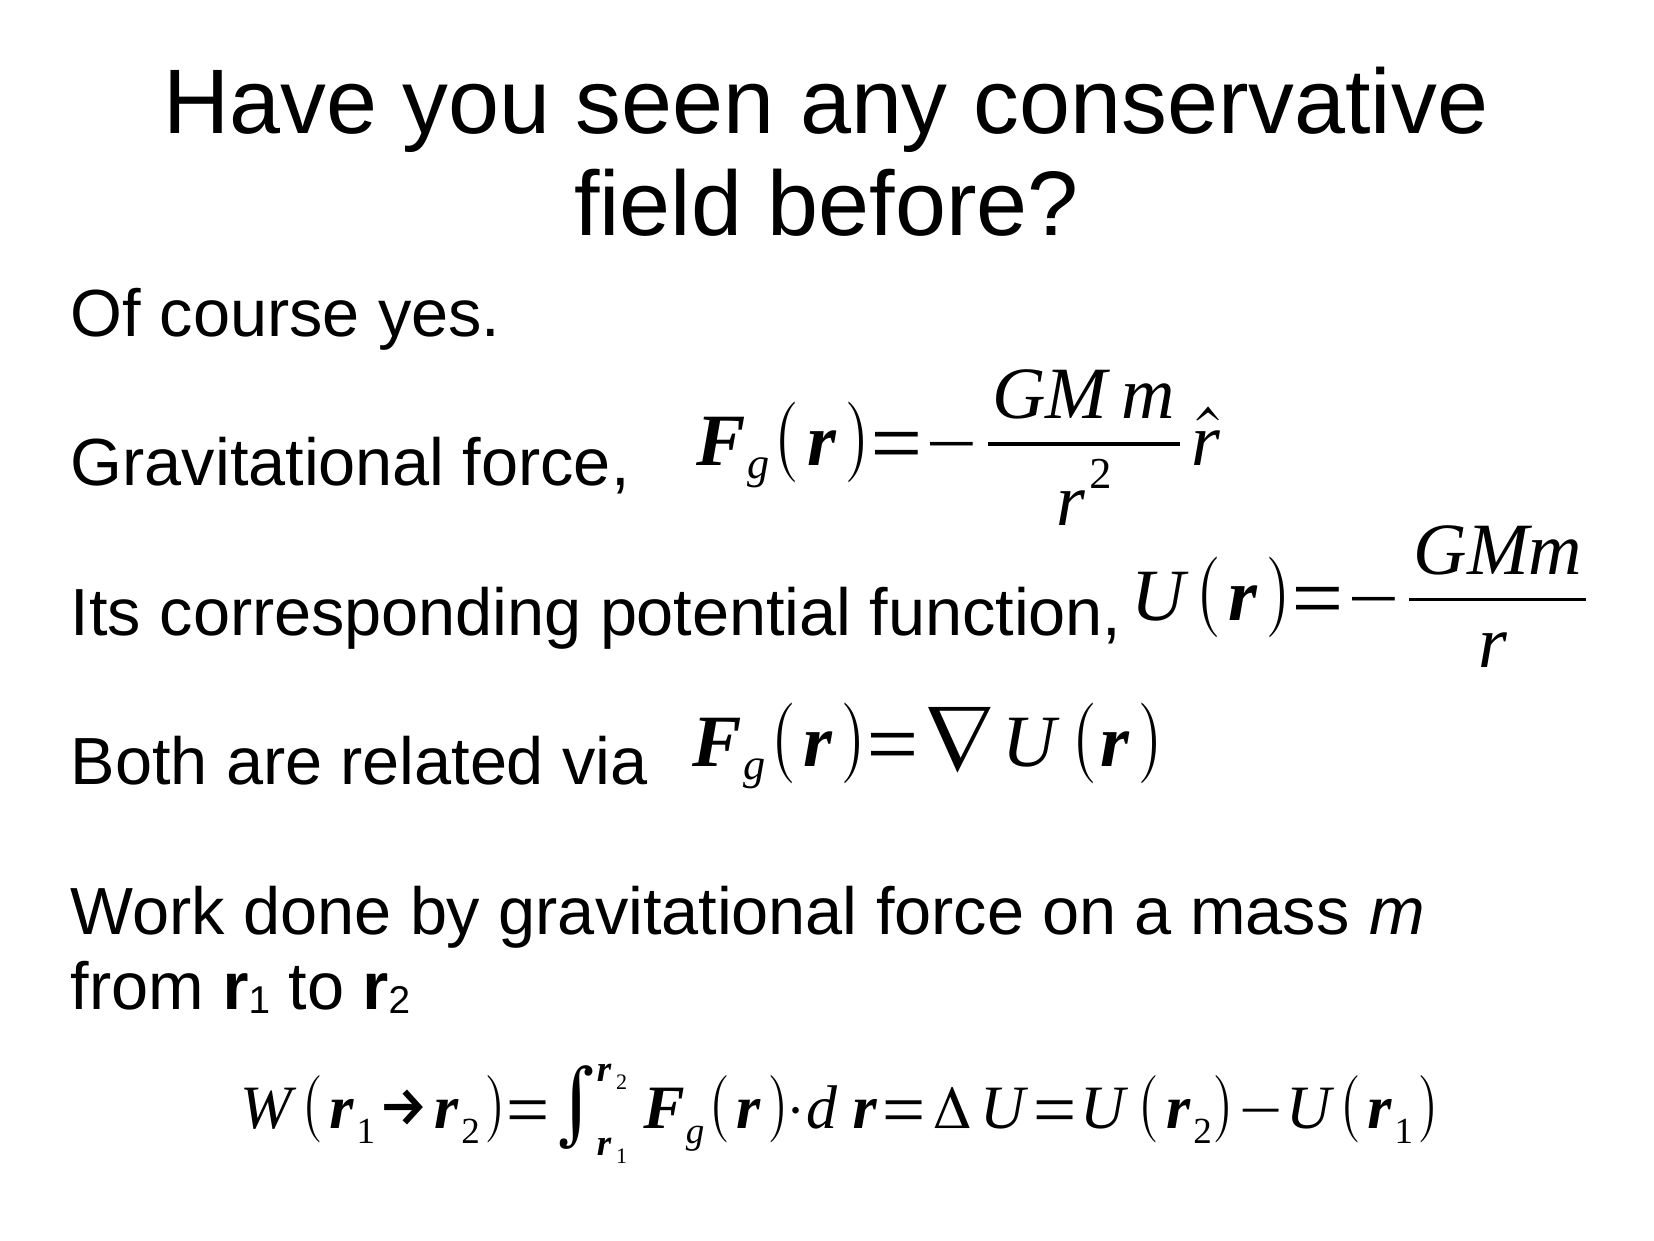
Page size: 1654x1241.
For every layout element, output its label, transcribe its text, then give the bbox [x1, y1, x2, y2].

chart [669, 696, 1182, 792]
subtitle Of course yes. Gravitational force, Its corresponding potential function, Both are related via Work done by gravitational force on a mass m from r1 to r2 [70, 264, 1571, 1035]
title Have you seen any conservative field before? [82, 49, 1571, 257]
chart [224, 1047, 1453, 1170]
chart [673, 354, 1607, 686]
